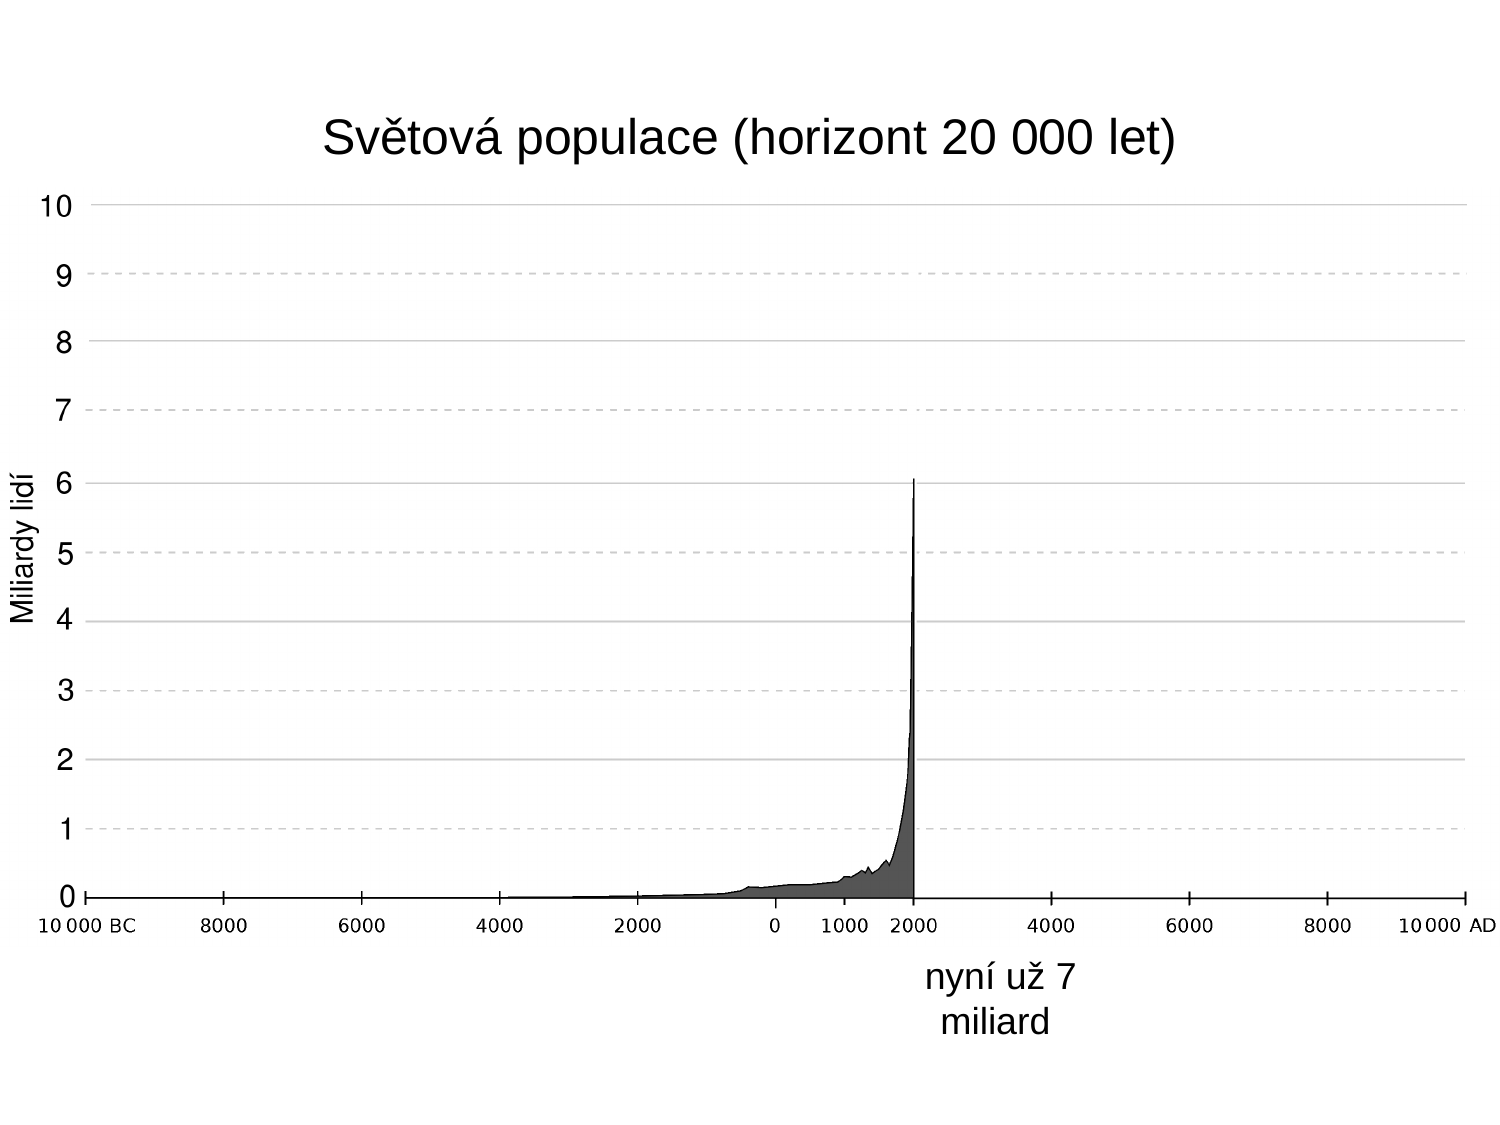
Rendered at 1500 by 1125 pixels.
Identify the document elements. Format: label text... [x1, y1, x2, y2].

text_box nyní už 7 miliard [839, 944, 1152, 1050]
title Světová populace (horizont 20 000 let) [0, 21, 1500, 257]
picture [0, 257, 1500, 947]
